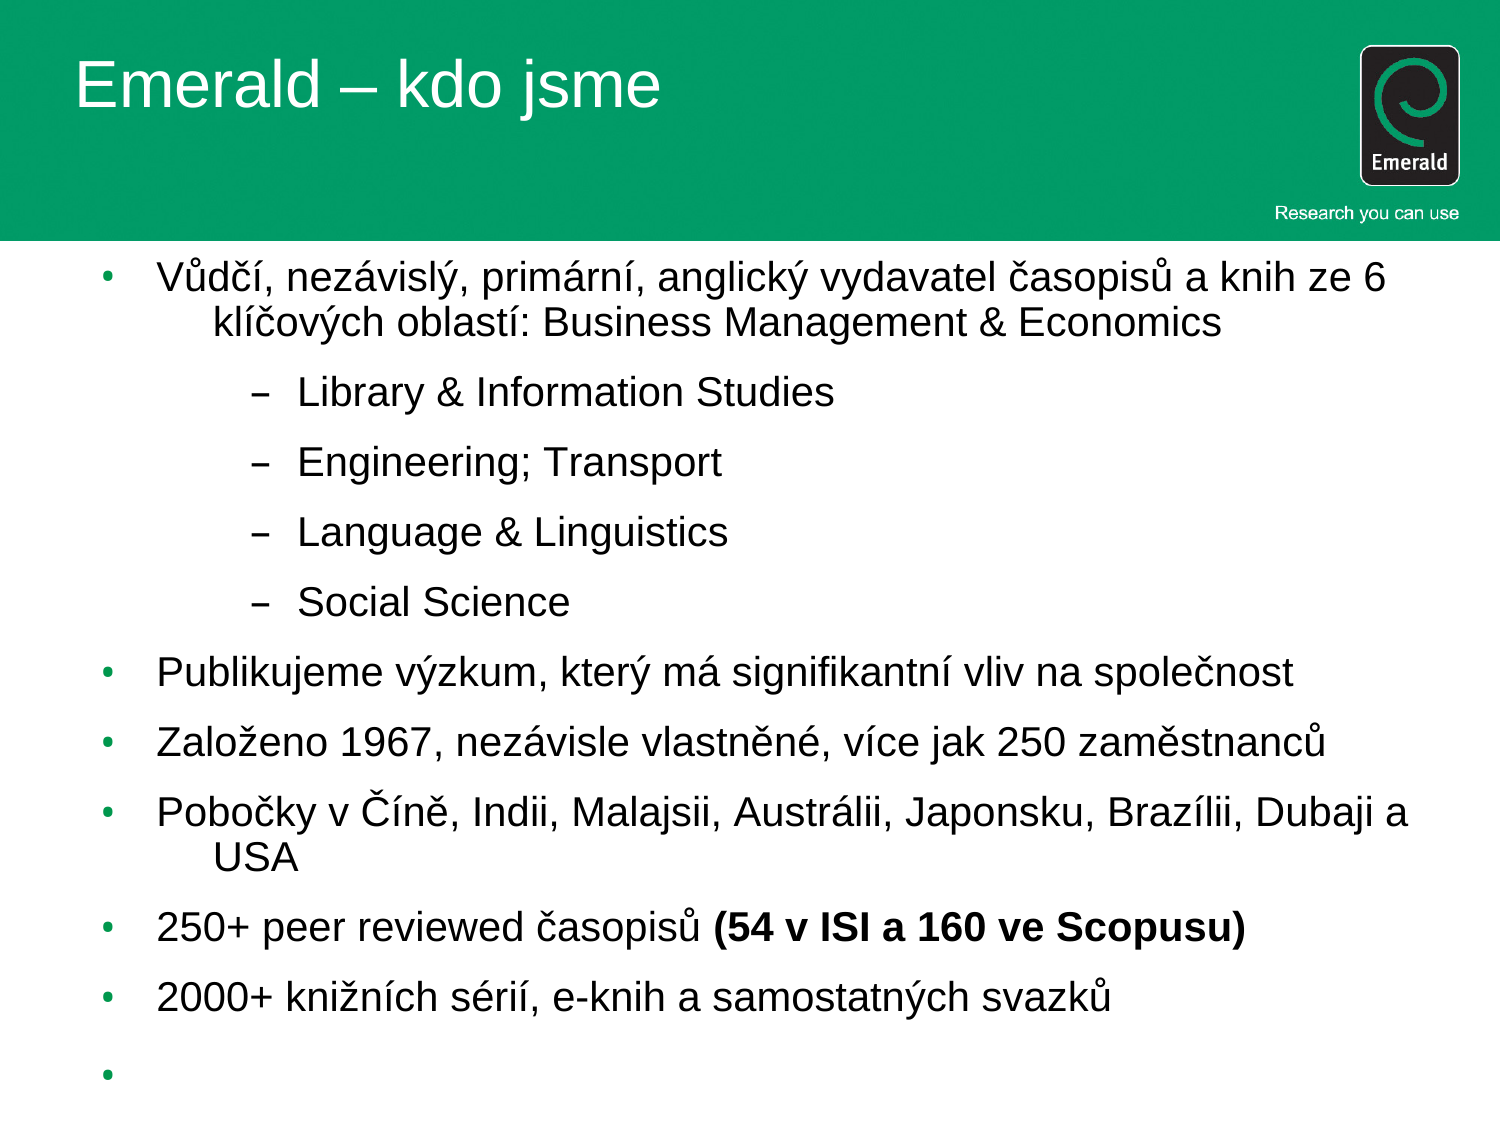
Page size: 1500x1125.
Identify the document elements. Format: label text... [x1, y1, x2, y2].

title Emerald – kdo jsme [74, 49, 1093, 237]
list Vůdčí, nezávislý, primární, anglický vydavatel časopisů a knih ze 6 klíčových oblastí: Business Management & Economics Library & Information Studies Engineering; Transport Language & Linguistics Social Science Publikujeme výzkum, který má signifikantní vliv na společnost Založeno 1967, nezávisle vlastněné, více jak 250 zaměstnanců Pobočky v Číně, Indii, Malajsii, Austrálii, Japonsku, Brazílii, Dubaji a USA 250+ peer reviewed časopisů (54 v ISI a 160 ve Scopusu) 2000+ knižních sérií, e-knih a samostatných svazků [100, 255, 1447, 1125]
